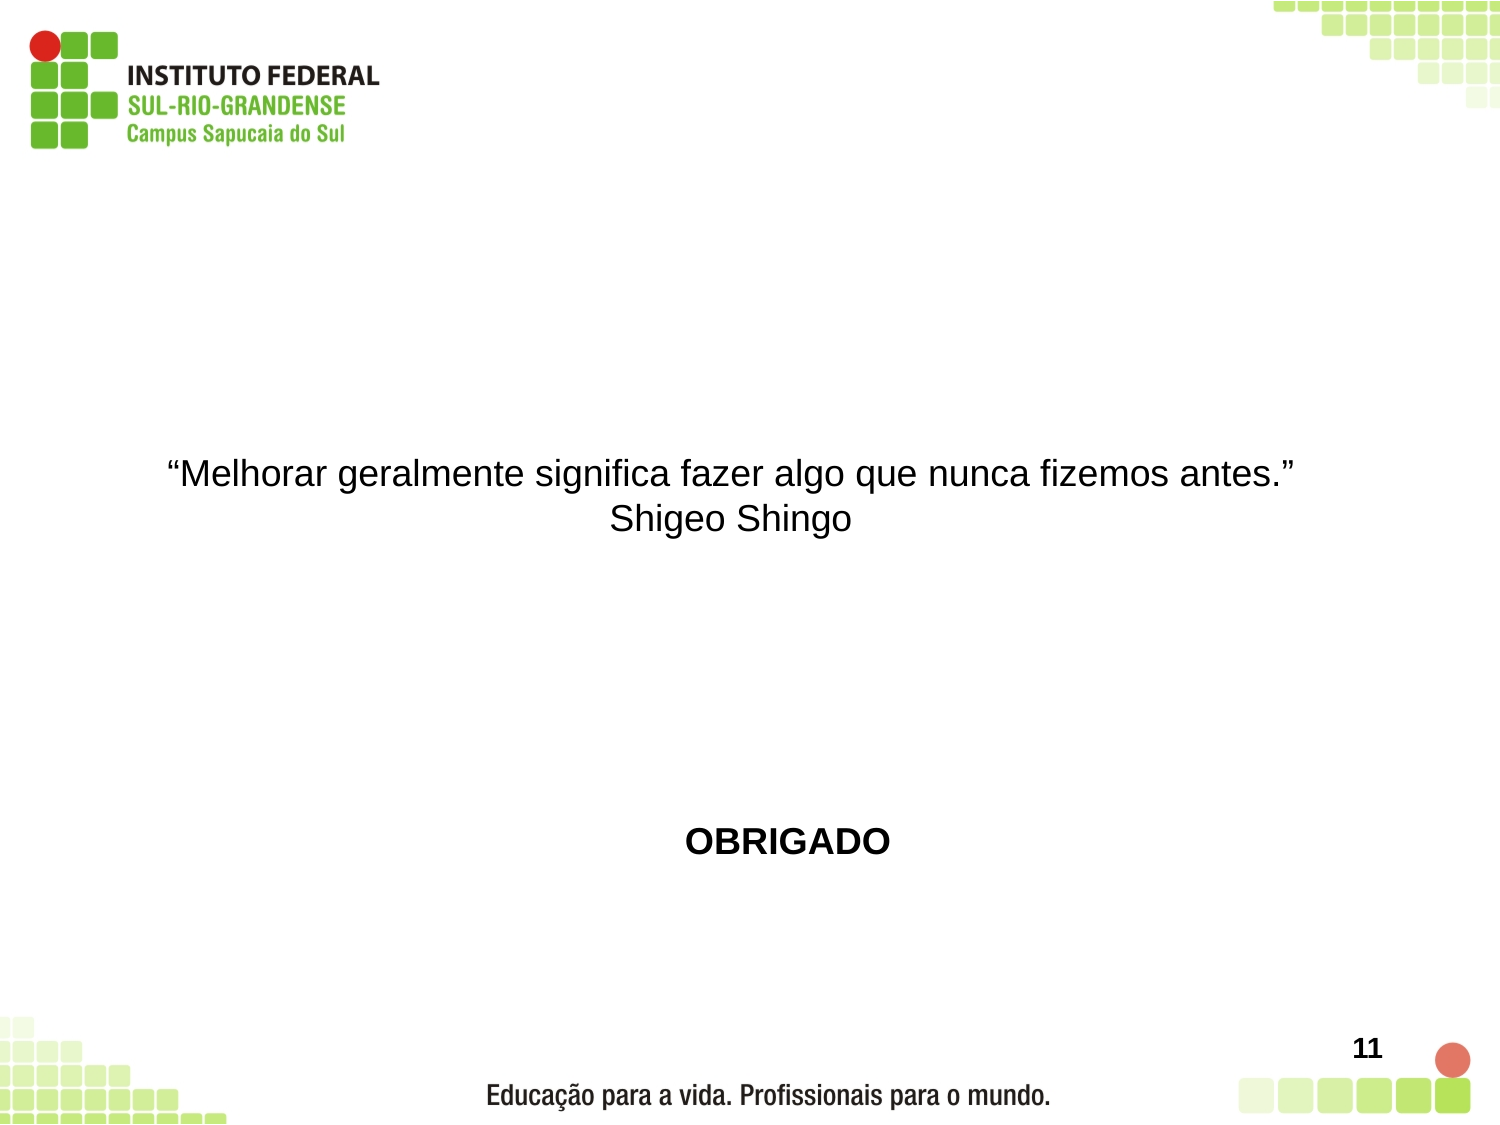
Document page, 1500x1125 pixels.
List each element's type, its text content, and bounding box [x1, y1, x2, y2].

text_box “Melhorar geralmente significa fazer algo que nunca fizemos antes.” Shigeo Shingo [152, 441, 1424, 546]
text_box OBRIGADO [152, 809, 1424, 871]
